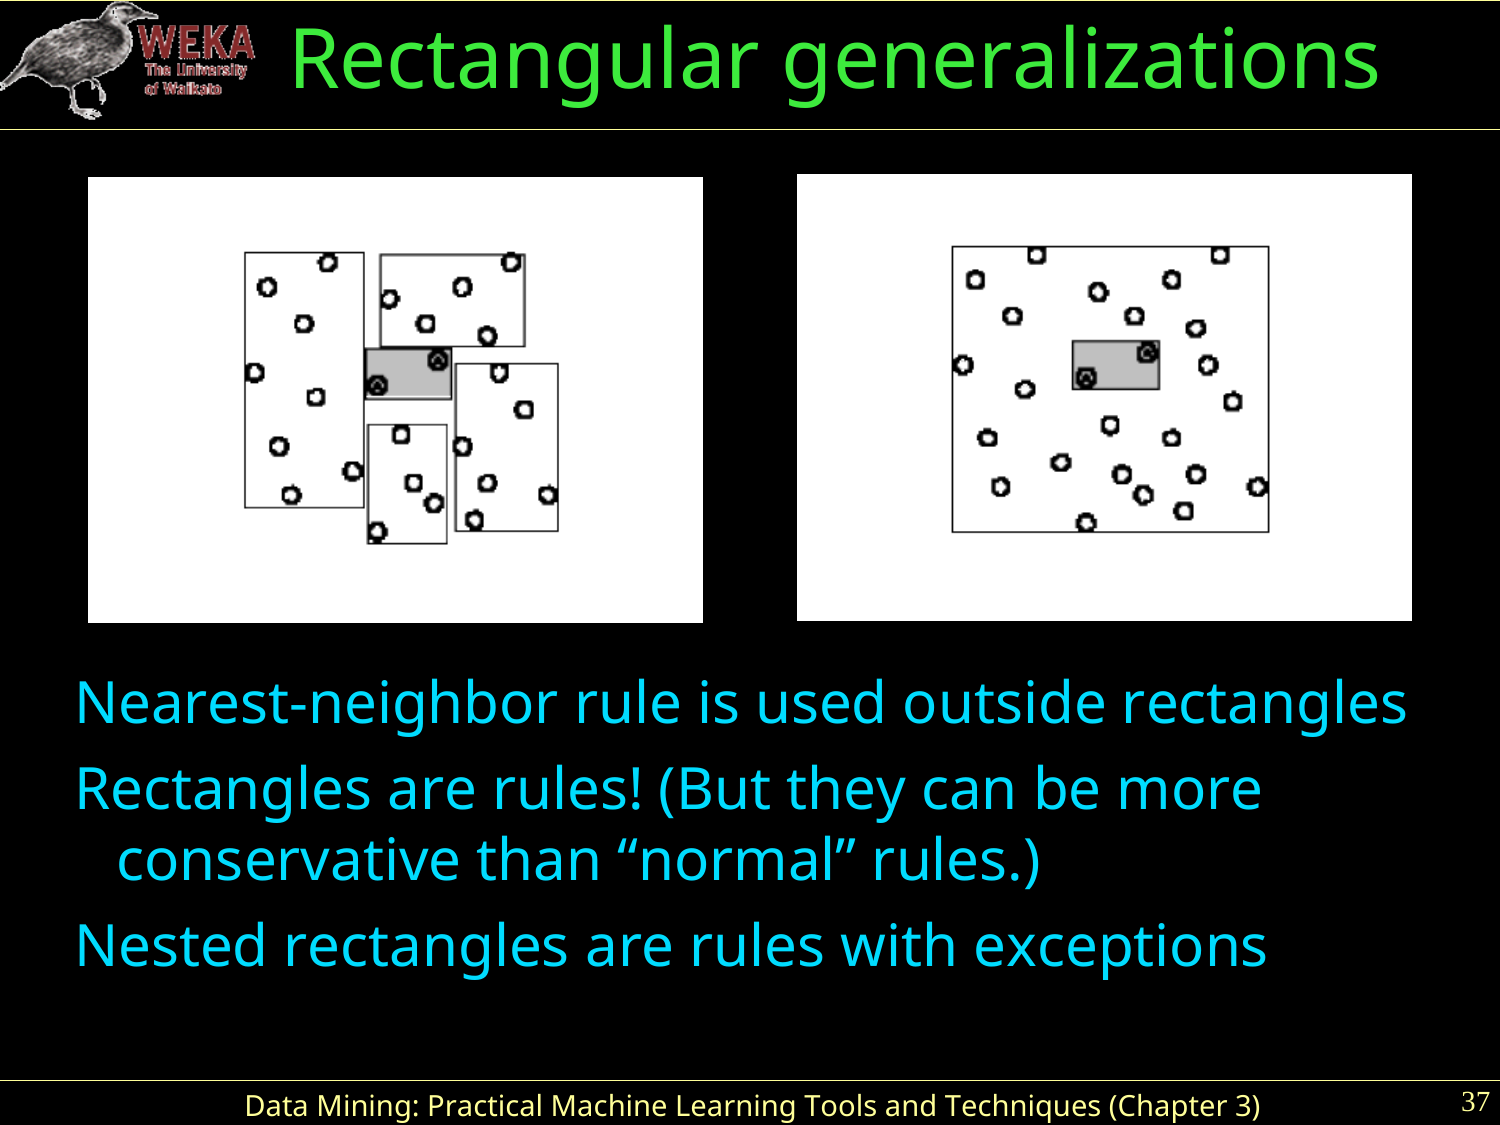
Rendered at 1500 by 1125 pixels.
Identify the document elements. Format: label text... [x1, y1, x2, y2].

picture [0, 1, 135, 129]
picture [797, 174, 1412, 621]
title Rectangular generalizations [135, 0, 1500, 148]
picture [88, 177, 703, 623]
list Nearest-neighbor rule is used outside rectangles Rectangles are rules! (But they can be more conservative than “normal” rules.) Nested rectangles are rules with exceptions [59, 659, 1460, 1048]
